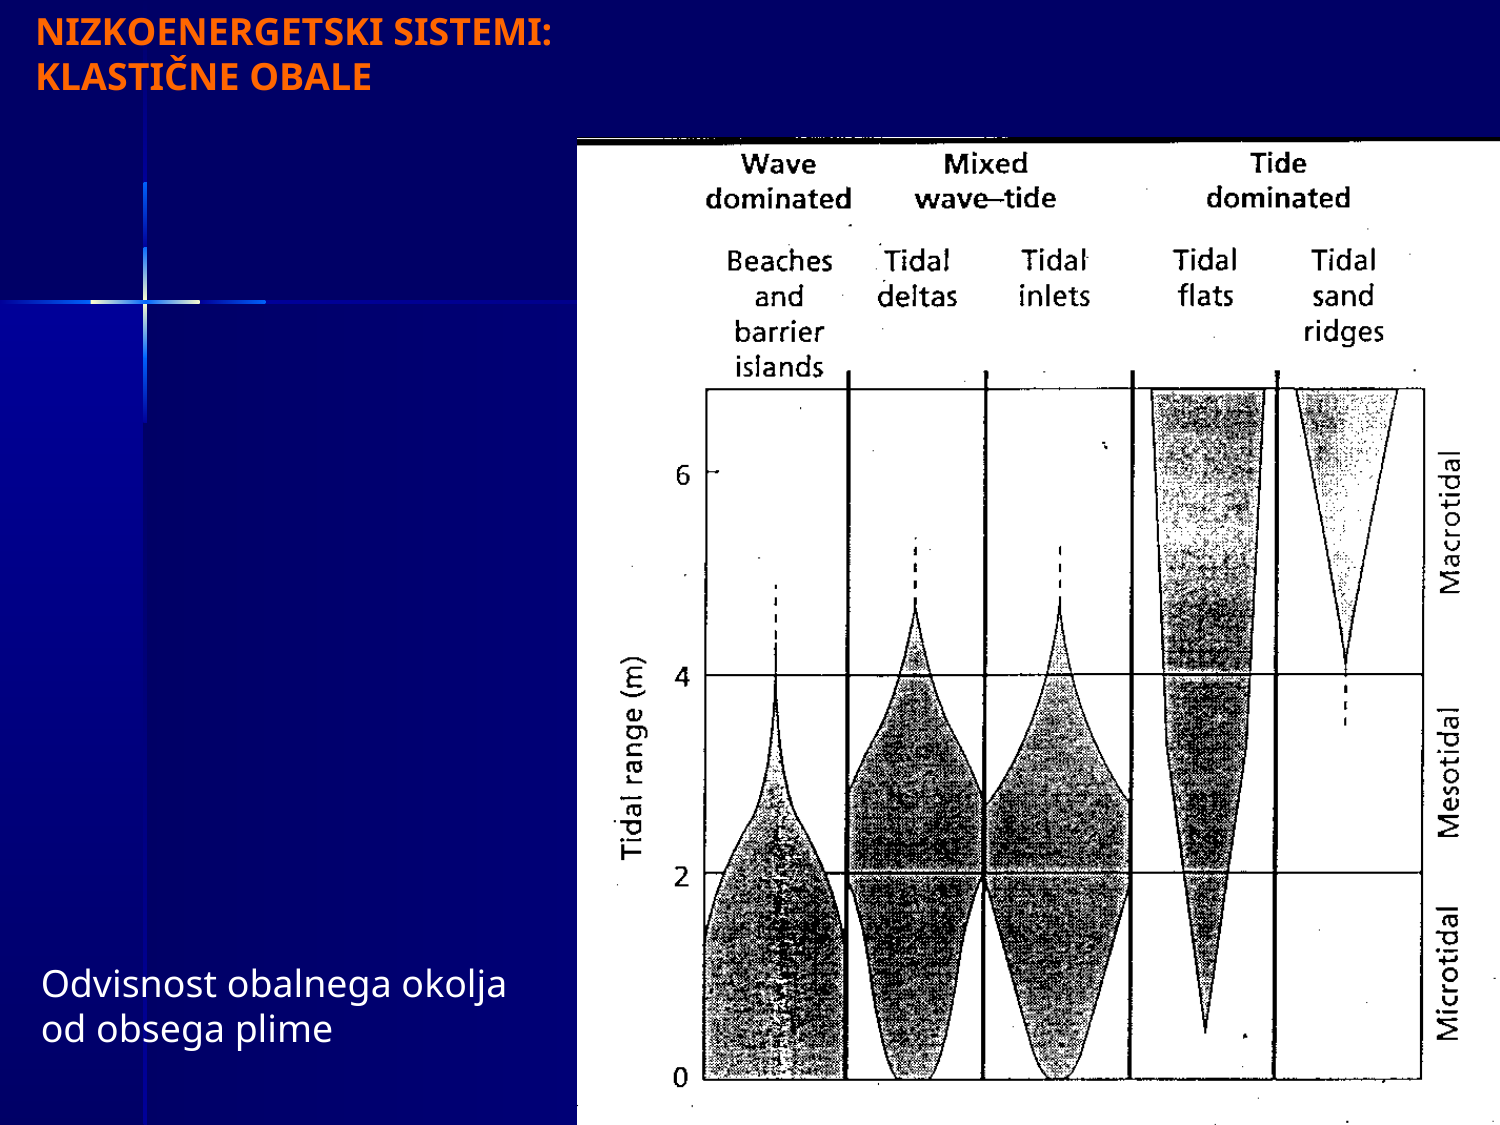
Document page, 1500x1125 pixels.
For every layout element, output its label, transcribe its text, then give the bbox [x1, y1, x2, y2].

picture [577, 137, 1500, 1125]
text_box NIZKOENERGETSKI SISTEMI: KLASTIČNE OBALE [20, 0, 568, 106]
text_box Odvisnost obalnega okolja od obsega plime [26, 952, 533, 1058]
